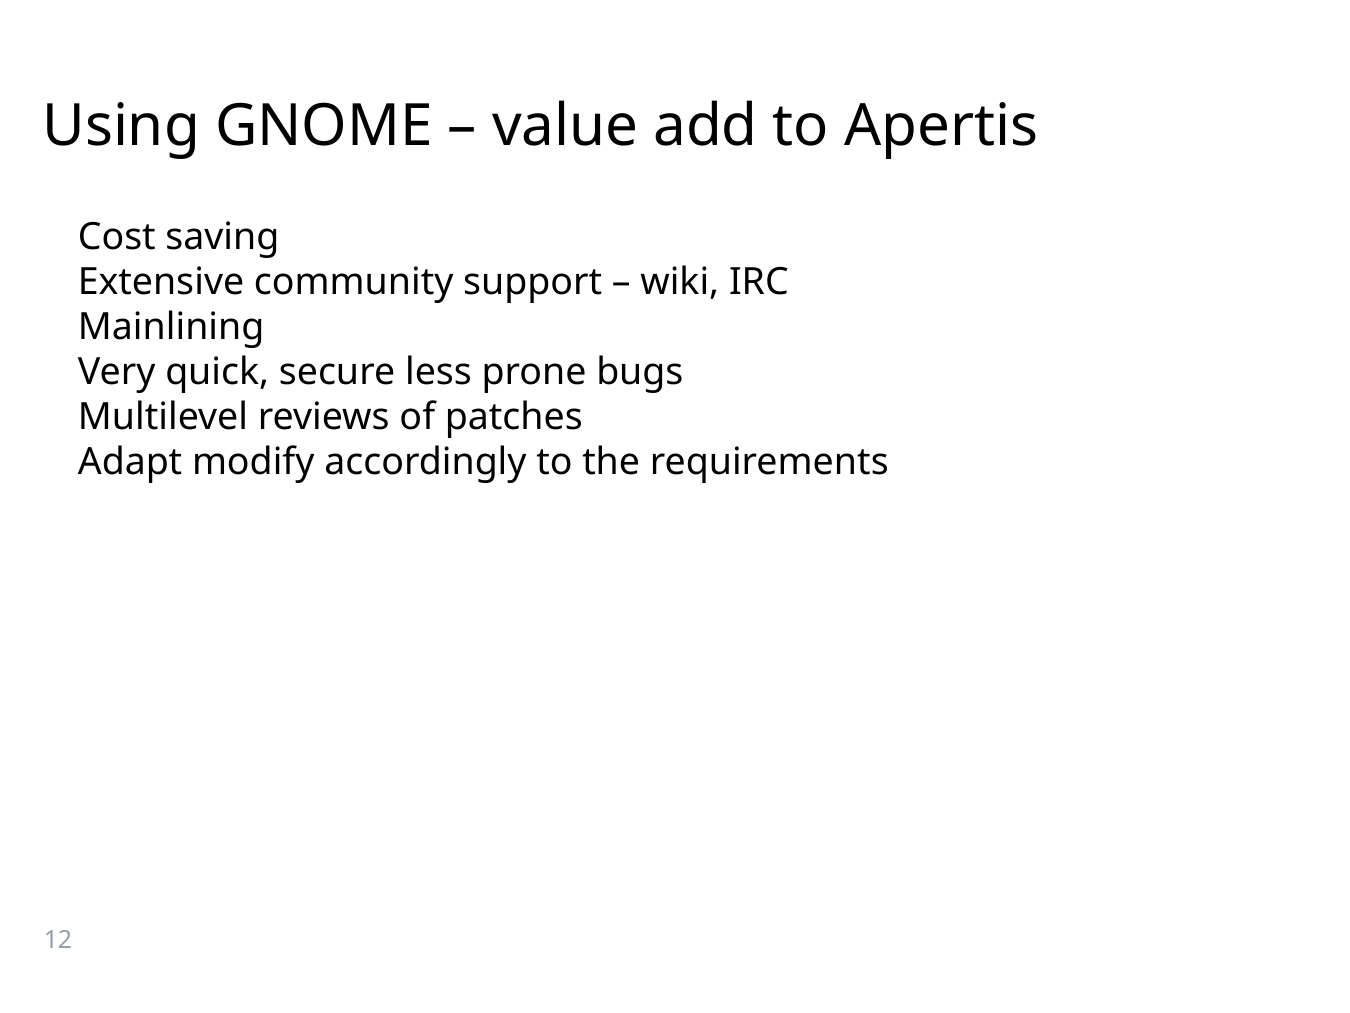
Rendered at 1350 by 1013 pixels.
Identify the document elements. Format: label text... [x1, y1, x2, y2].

text_box Cost saving Extensive community support – wiki, IRC Mainlining Very quick, secure less prone bugs Multilevel reviews of patches Adapt modify accordingly to the requirements [42, 212, 1303, 896]
text_box 12 [43, 923, 91, 991]
text_box Using GNOME – value add to Apertis [42, 96, 1308, 170]
